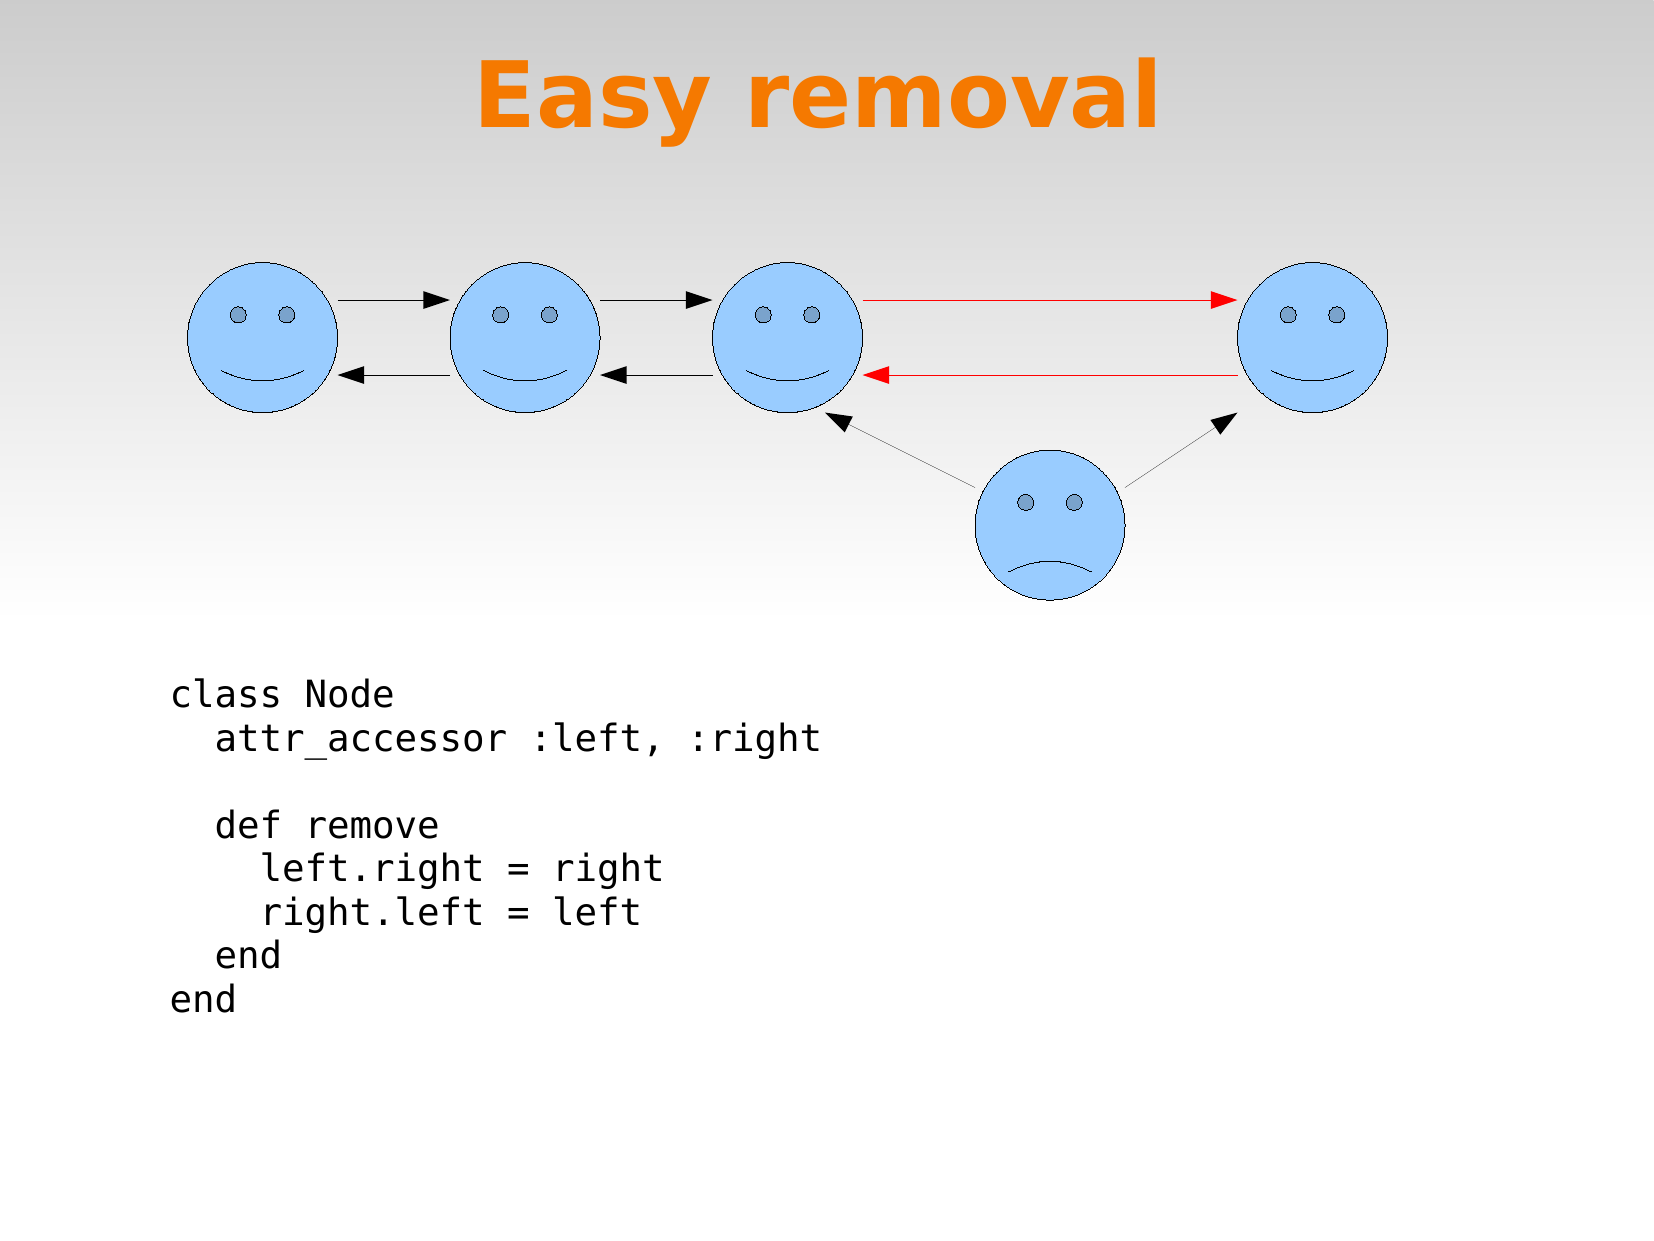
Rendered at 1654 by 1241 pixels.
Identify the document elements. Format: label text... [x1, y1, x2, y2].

text_box [450, 262, 601, 413]
text_box [187, 262, 338, 413]
text_box [1237, 262, 1388, 413]
text_box [975, 450, 1126, 601]
title Easy removal [75, 0, 1564, 193]
text_box class Node attr_accessor :left, :right def remove left.right = right right.left = left end end [154, 665, 838, 1029]
text_box [712, 262, 863, 413]
